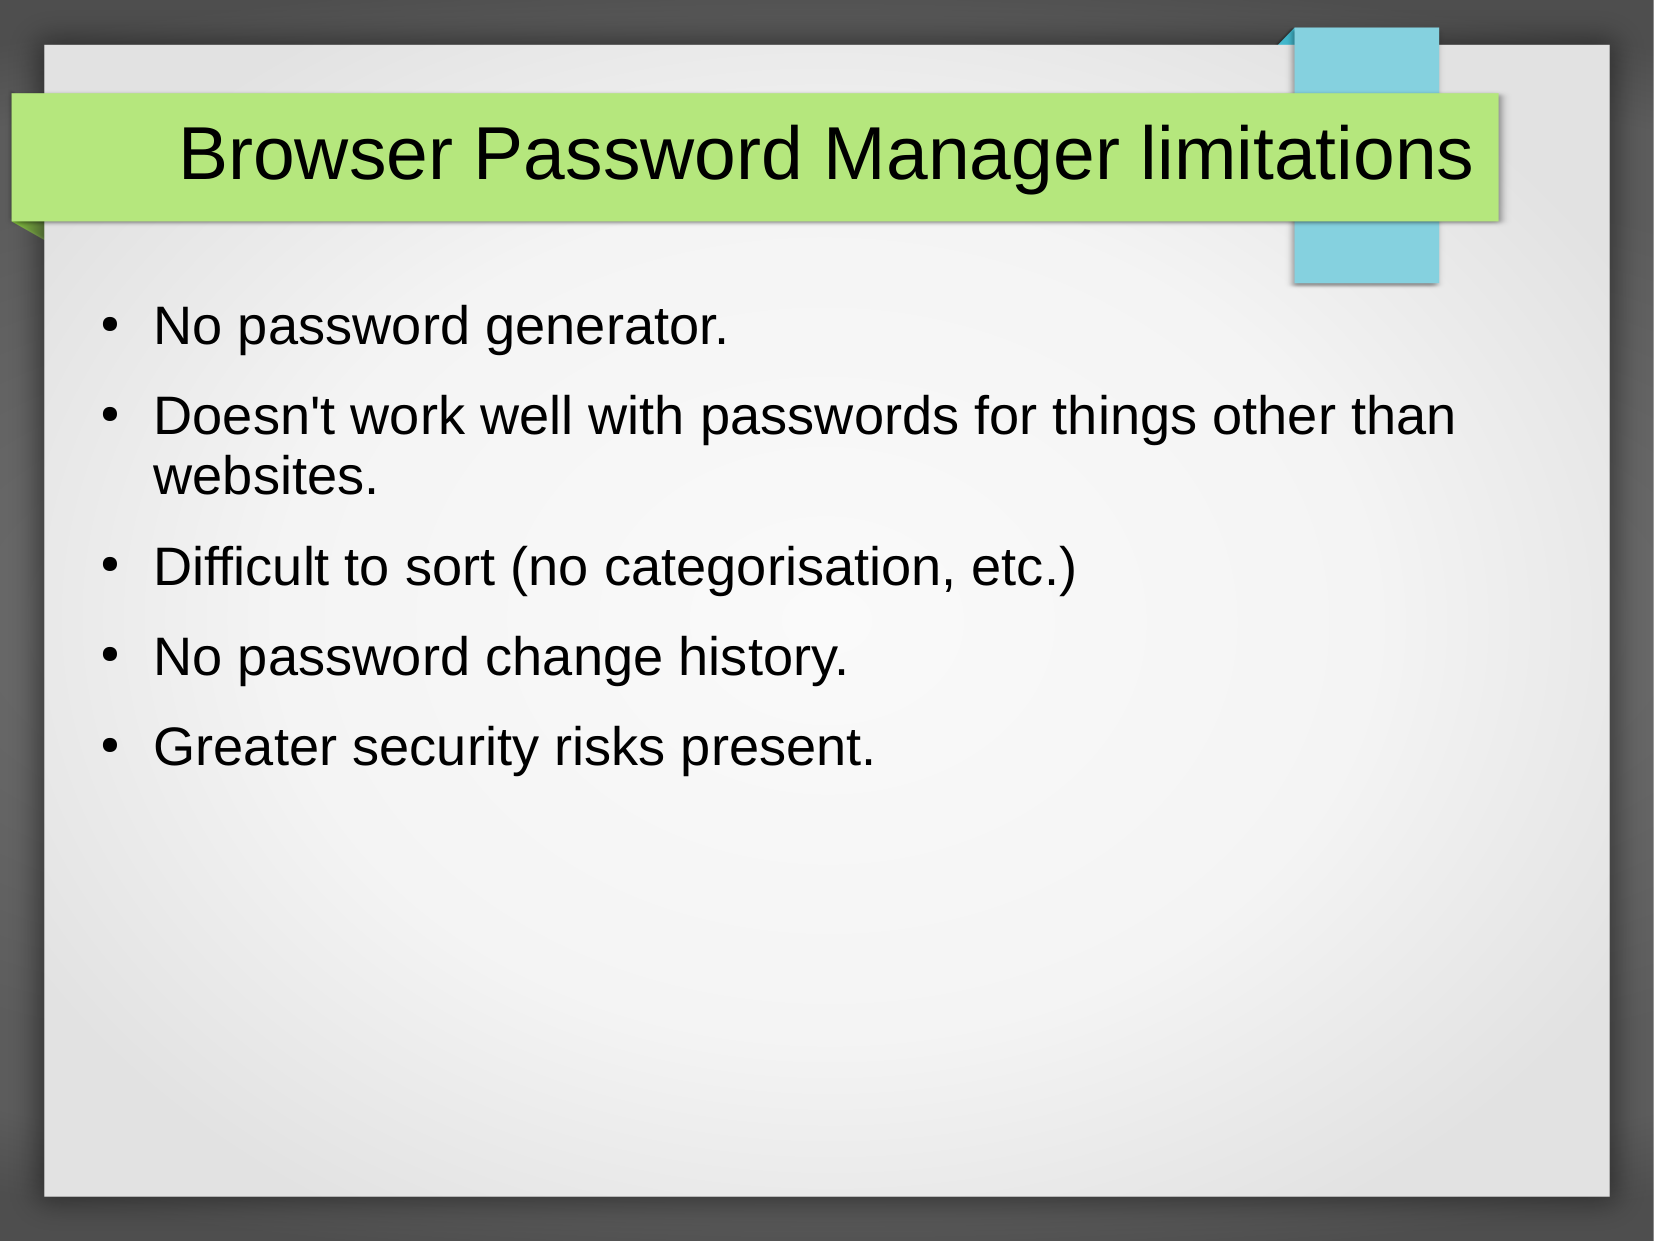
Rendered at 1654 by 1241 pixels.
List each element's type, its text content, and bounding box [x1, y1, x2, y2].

picture [0, 0, 1654, 1241]
list No password generator. Doesn't work well with passwords for things other than websites. Difficult to sort (no categorisation, etc.) No password change history. Greater security risks present. [82, 295, 1571, 1015]
title Browser Password Manager limitations [165, 94, 1489, 213]
